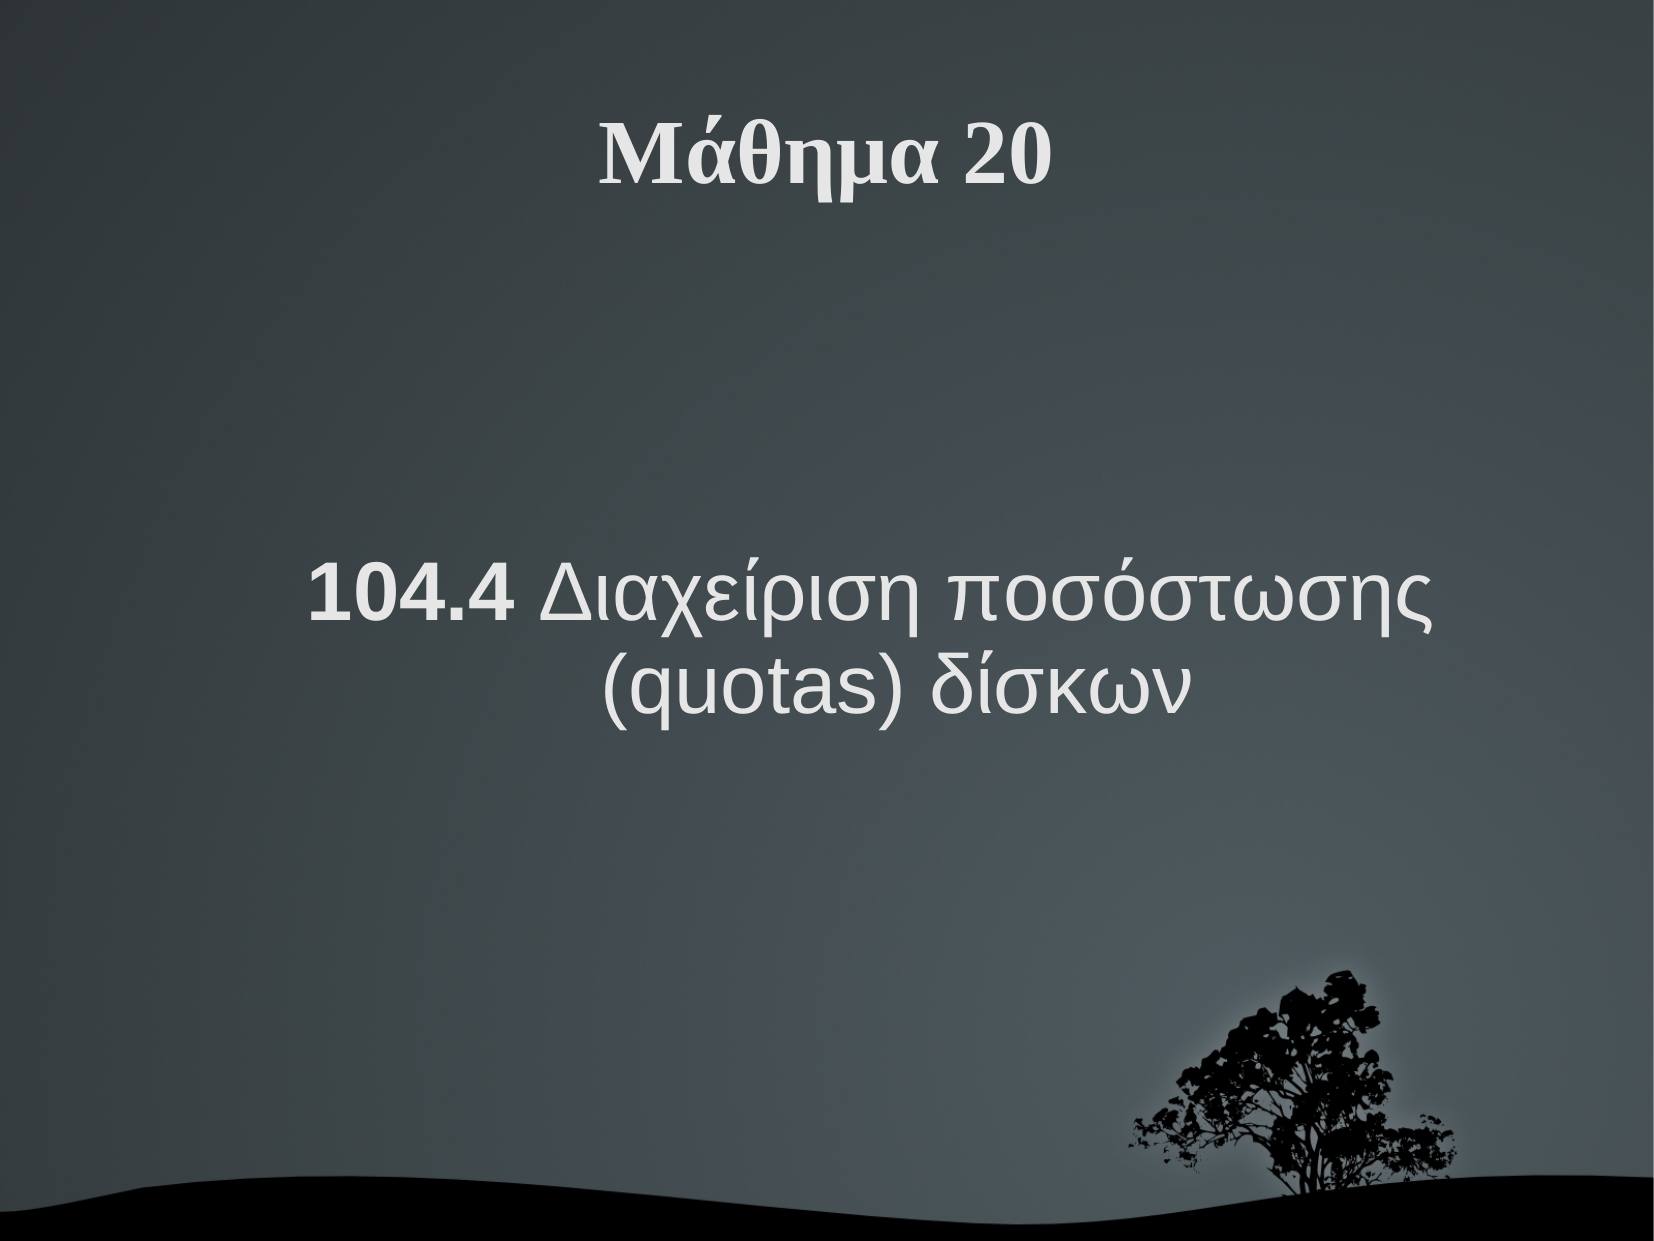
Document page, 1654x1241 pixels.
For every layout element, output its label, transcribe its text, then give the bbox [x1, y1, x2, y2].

list 104.4 Διαχείριση ποσόστωσης (quotas) δίσκων [82, 290, 1571, 1109]
picture [0, 0, 1654, 1241]
title Μάθημα 20 [82, 49, 1571, 257]
